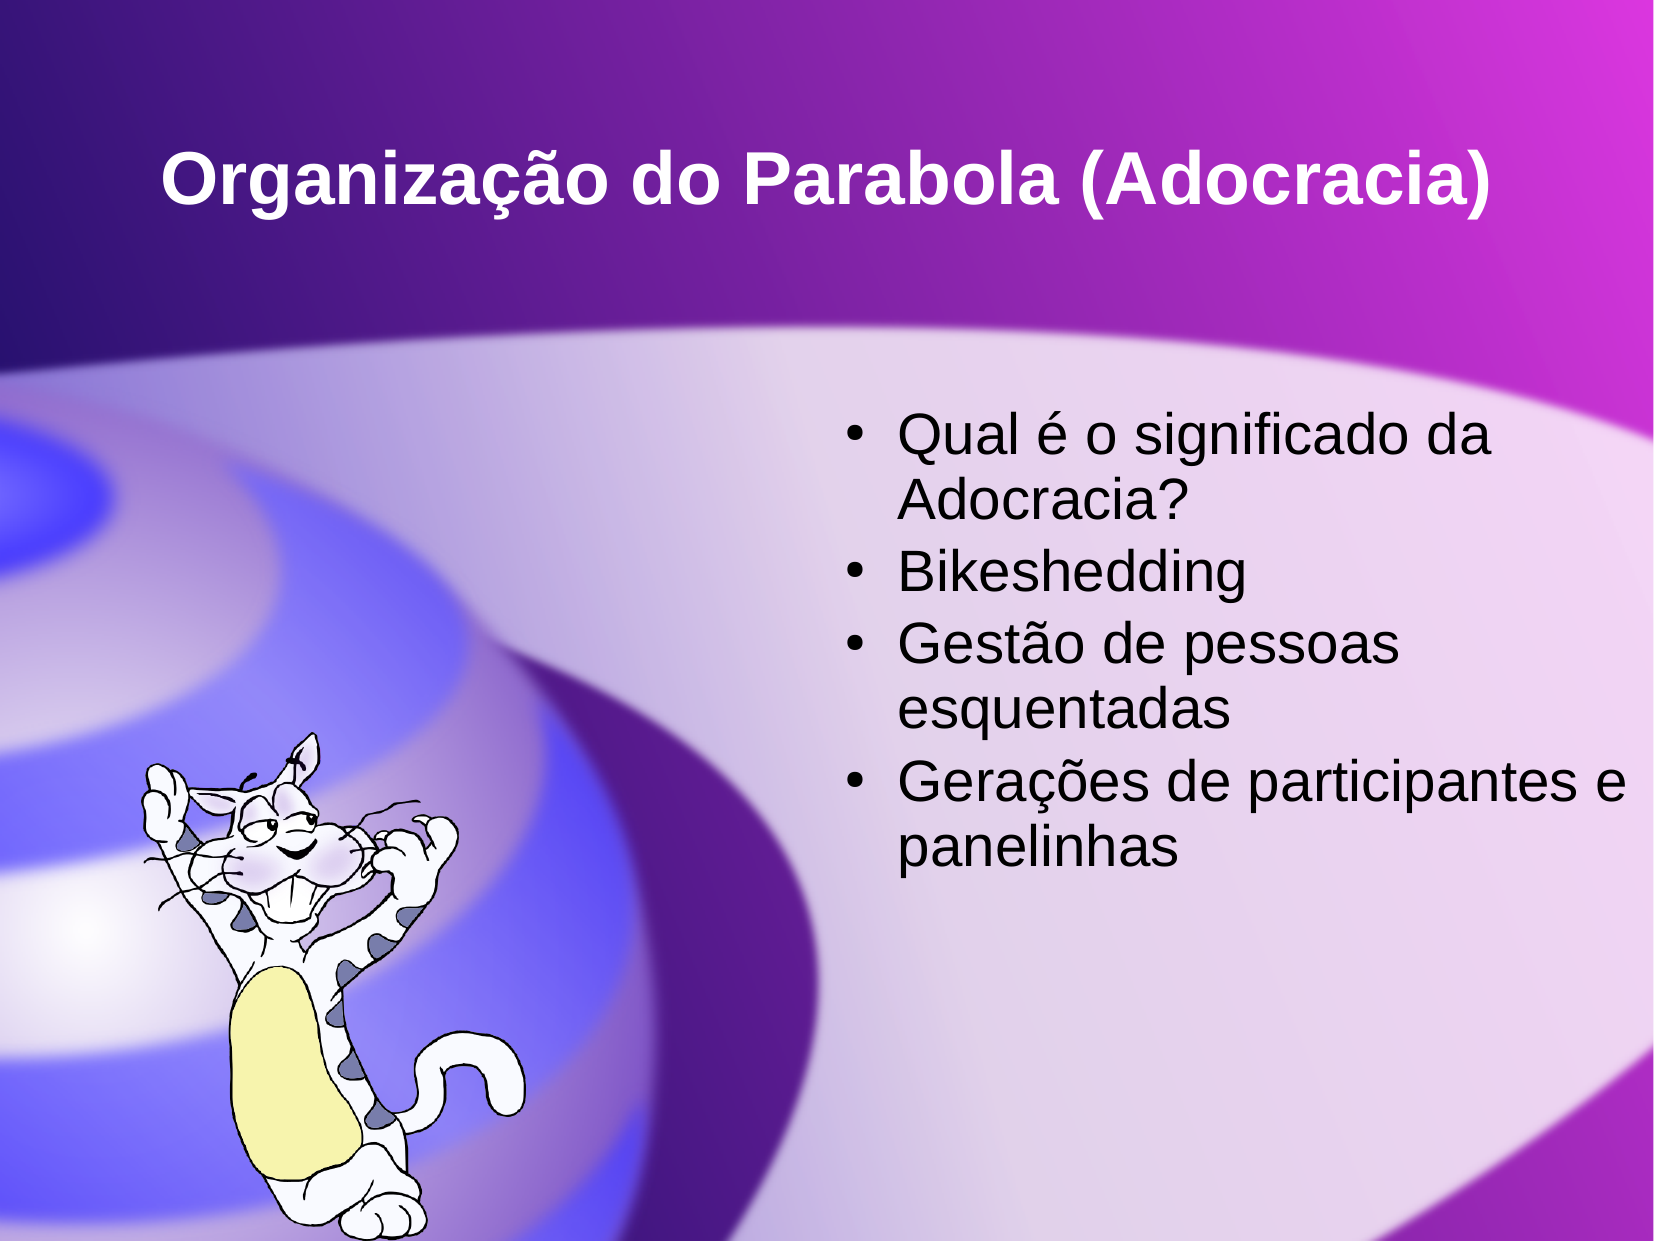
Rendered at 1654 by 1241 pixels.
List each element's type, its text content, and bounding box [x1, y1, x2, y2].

picture [0, 0, 1654, 1241]
title Organização do Parabola (Adocracia) [82, 50, 1571, 308]
list Qual é o significado da Adocracia? Bikeshedding Gestão de pessoas esquentadas Gerações de participantes e panelinhas [826, 401, 1642, 1205]
